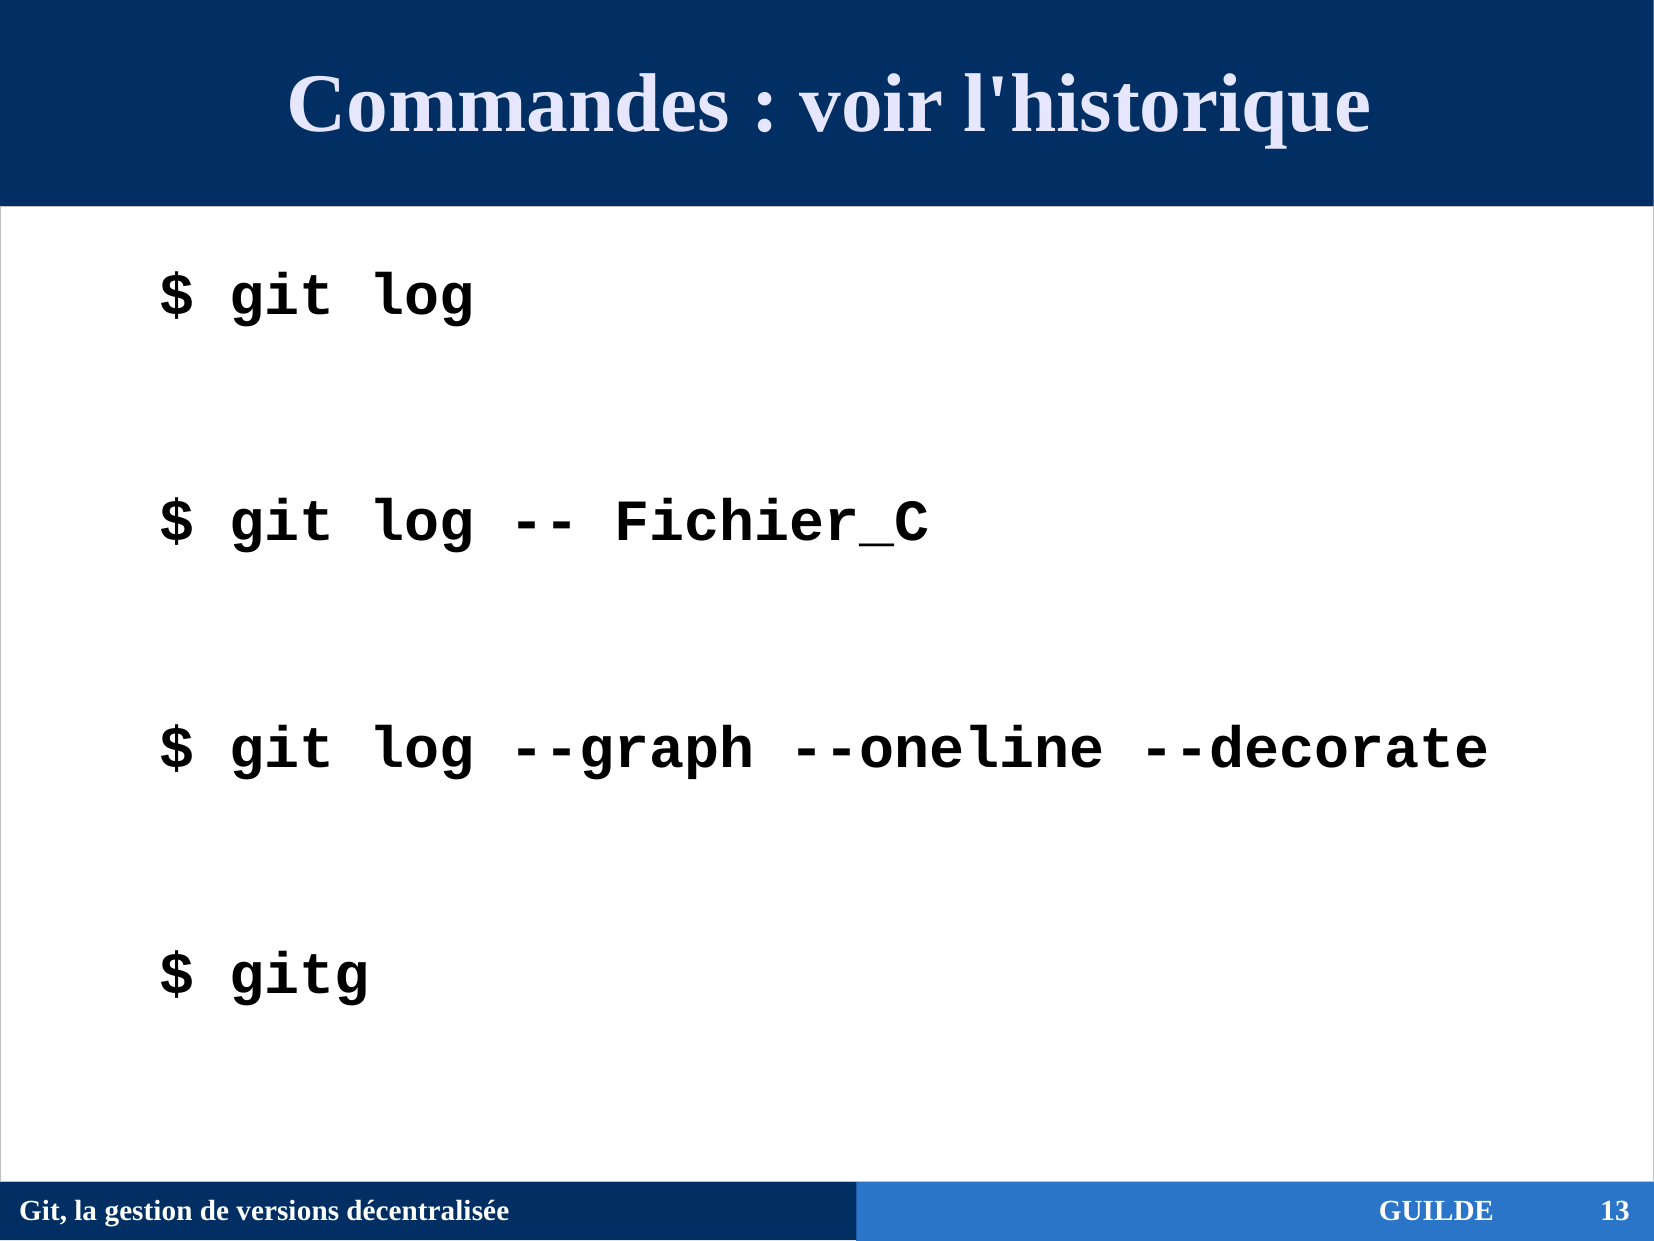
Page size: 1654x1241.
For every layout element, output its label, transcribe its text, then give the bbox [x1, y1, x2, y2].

list $ git log $ git log -- Fichier_C $ git log --graph --oneline --decorate $ gitg [88, 265, 1595, 1152]
title Commandes : voir l'historique [123, 0, 1536, 208]
